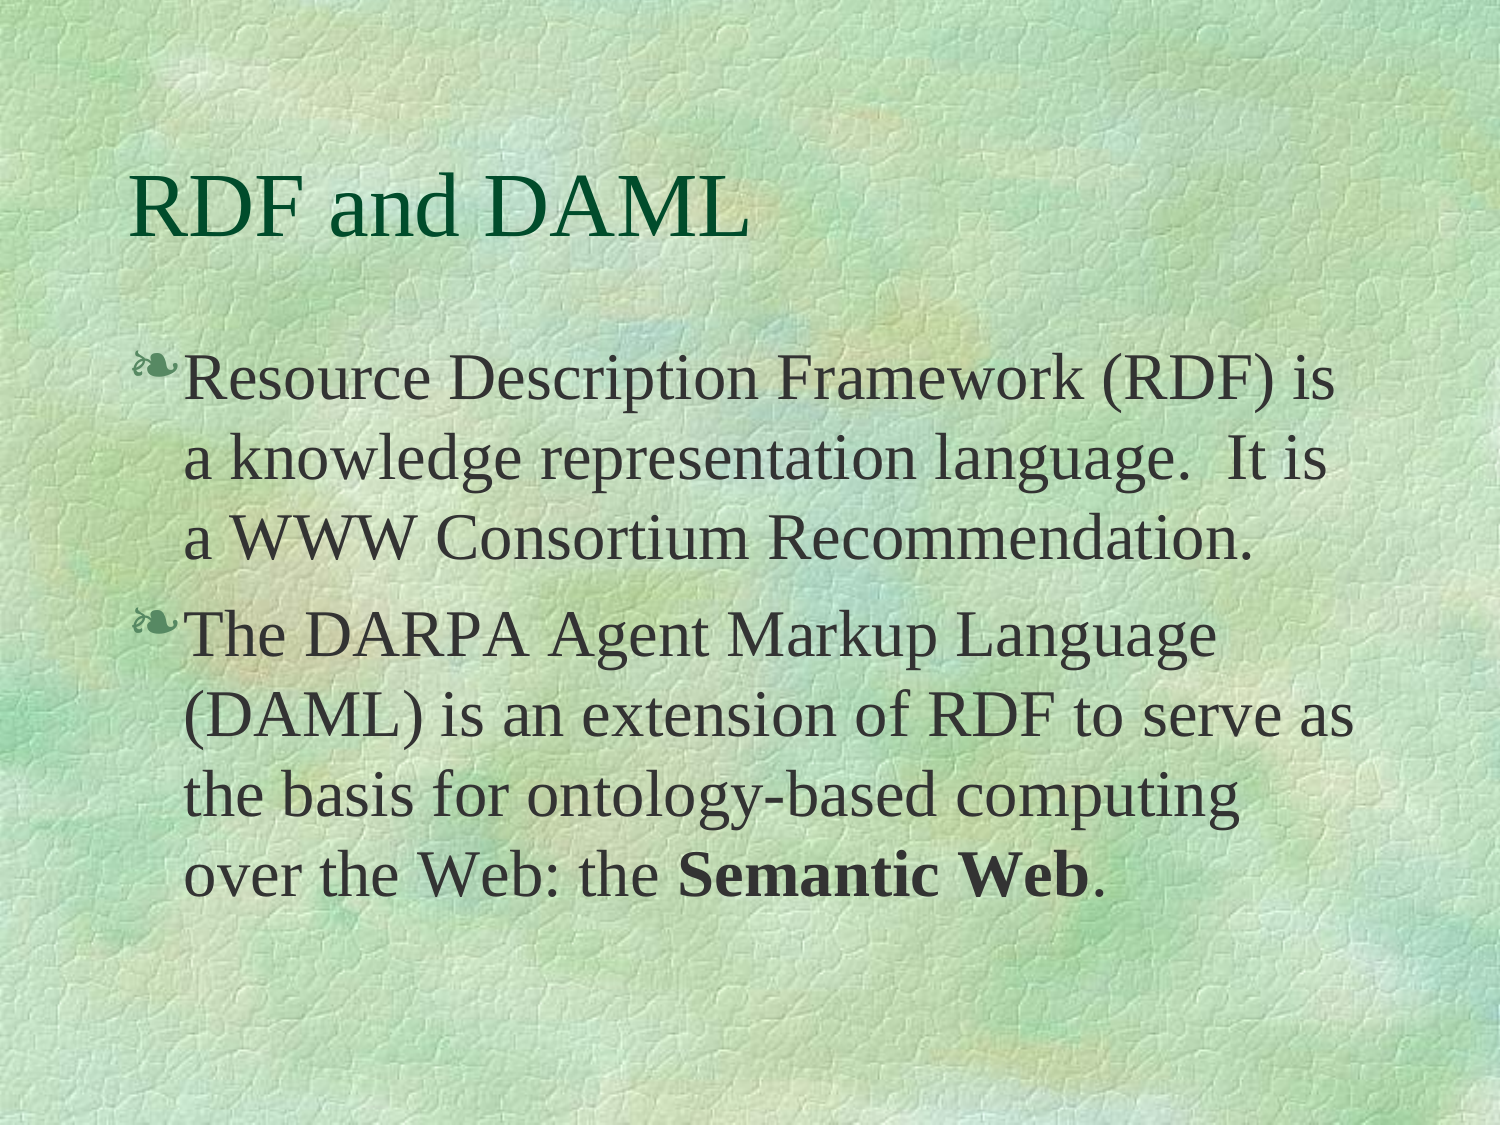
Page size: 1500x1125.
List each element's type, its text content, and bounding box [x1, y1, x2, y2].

title RDF and DAML [112, 74, 1388, 263]
picture [0, 0, 1500, 1125]
list Resource Description Framework (RDF) is a knowledge representation language. It is a WWW Consortium Recommendation. The DARPA Agent Markup Language (DAML) is an extension of RDF to serve as the basis for ontology-based computing over the Web: the Semantic Web. [112, 324, 1388, 1000]
